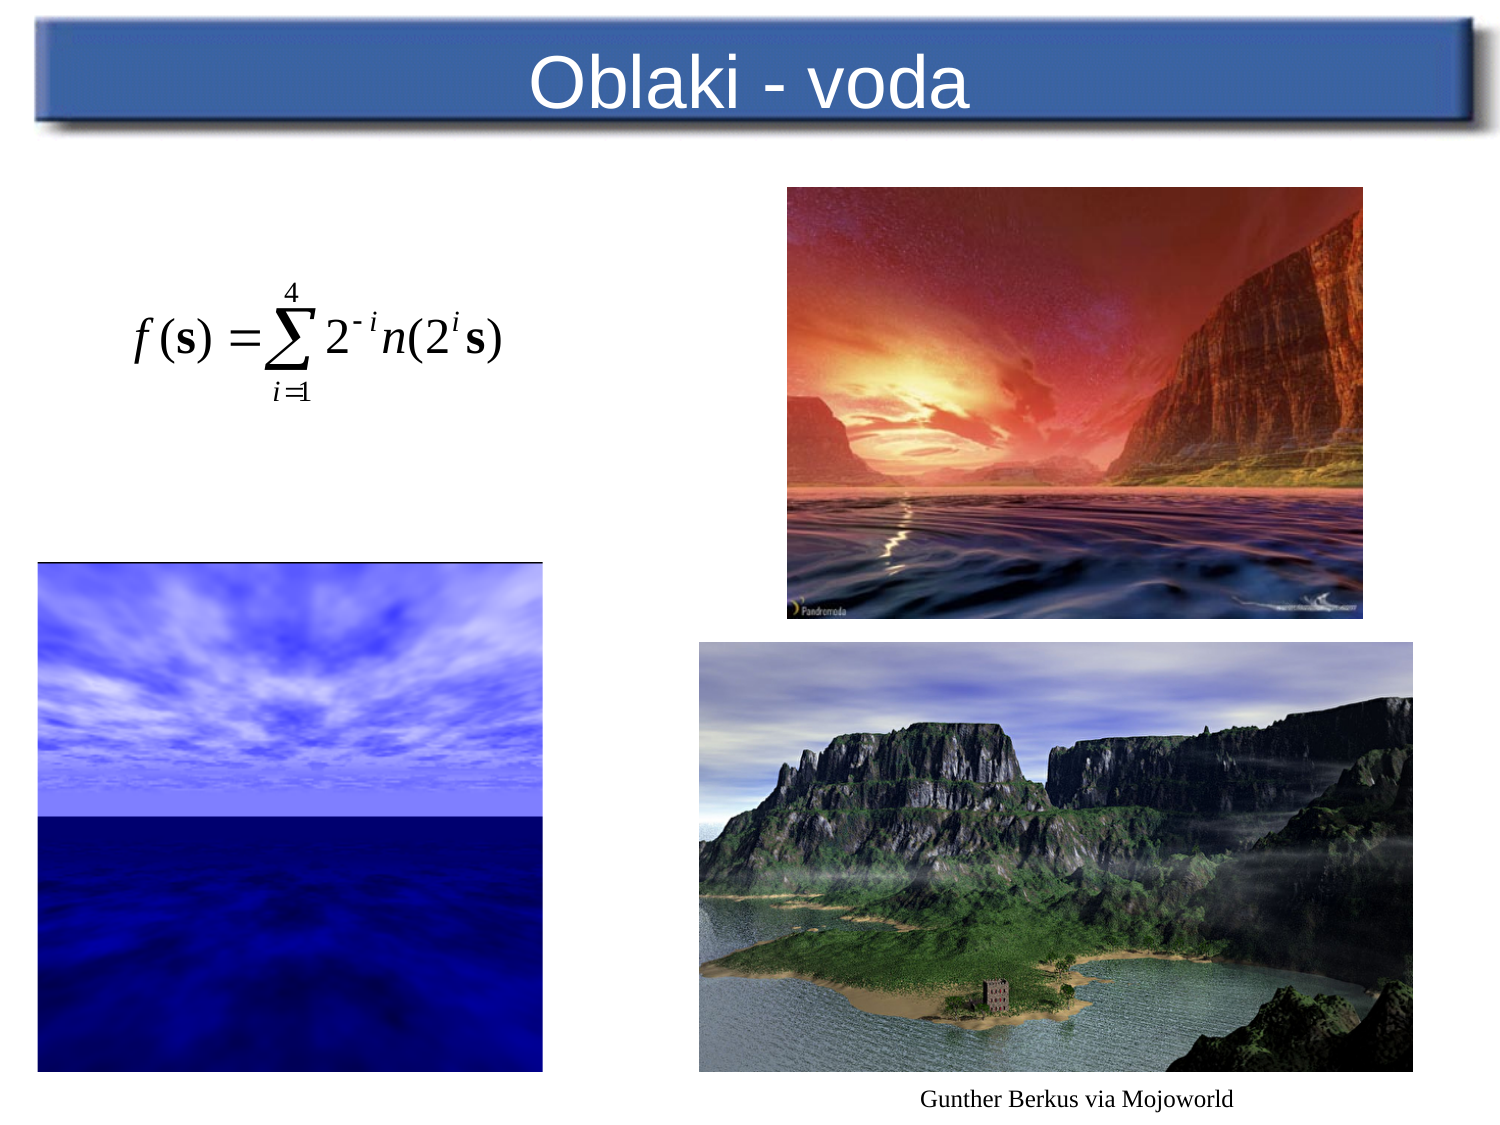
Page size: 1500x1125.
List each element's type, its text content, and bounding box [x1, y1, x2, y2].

picture [33, 14, 1500, 141]
title Oblaki - voda [75, 26, 1426, 132]
text_box Gunther Berkus via Mojoworld [905, 1074, 1250, 1121]
chart [116, 269, 513, 413]
chart [37, 562, 543, 1072]
picture [699, 642, 1413, 1072]
picture [787, 187, 1363, 619]
